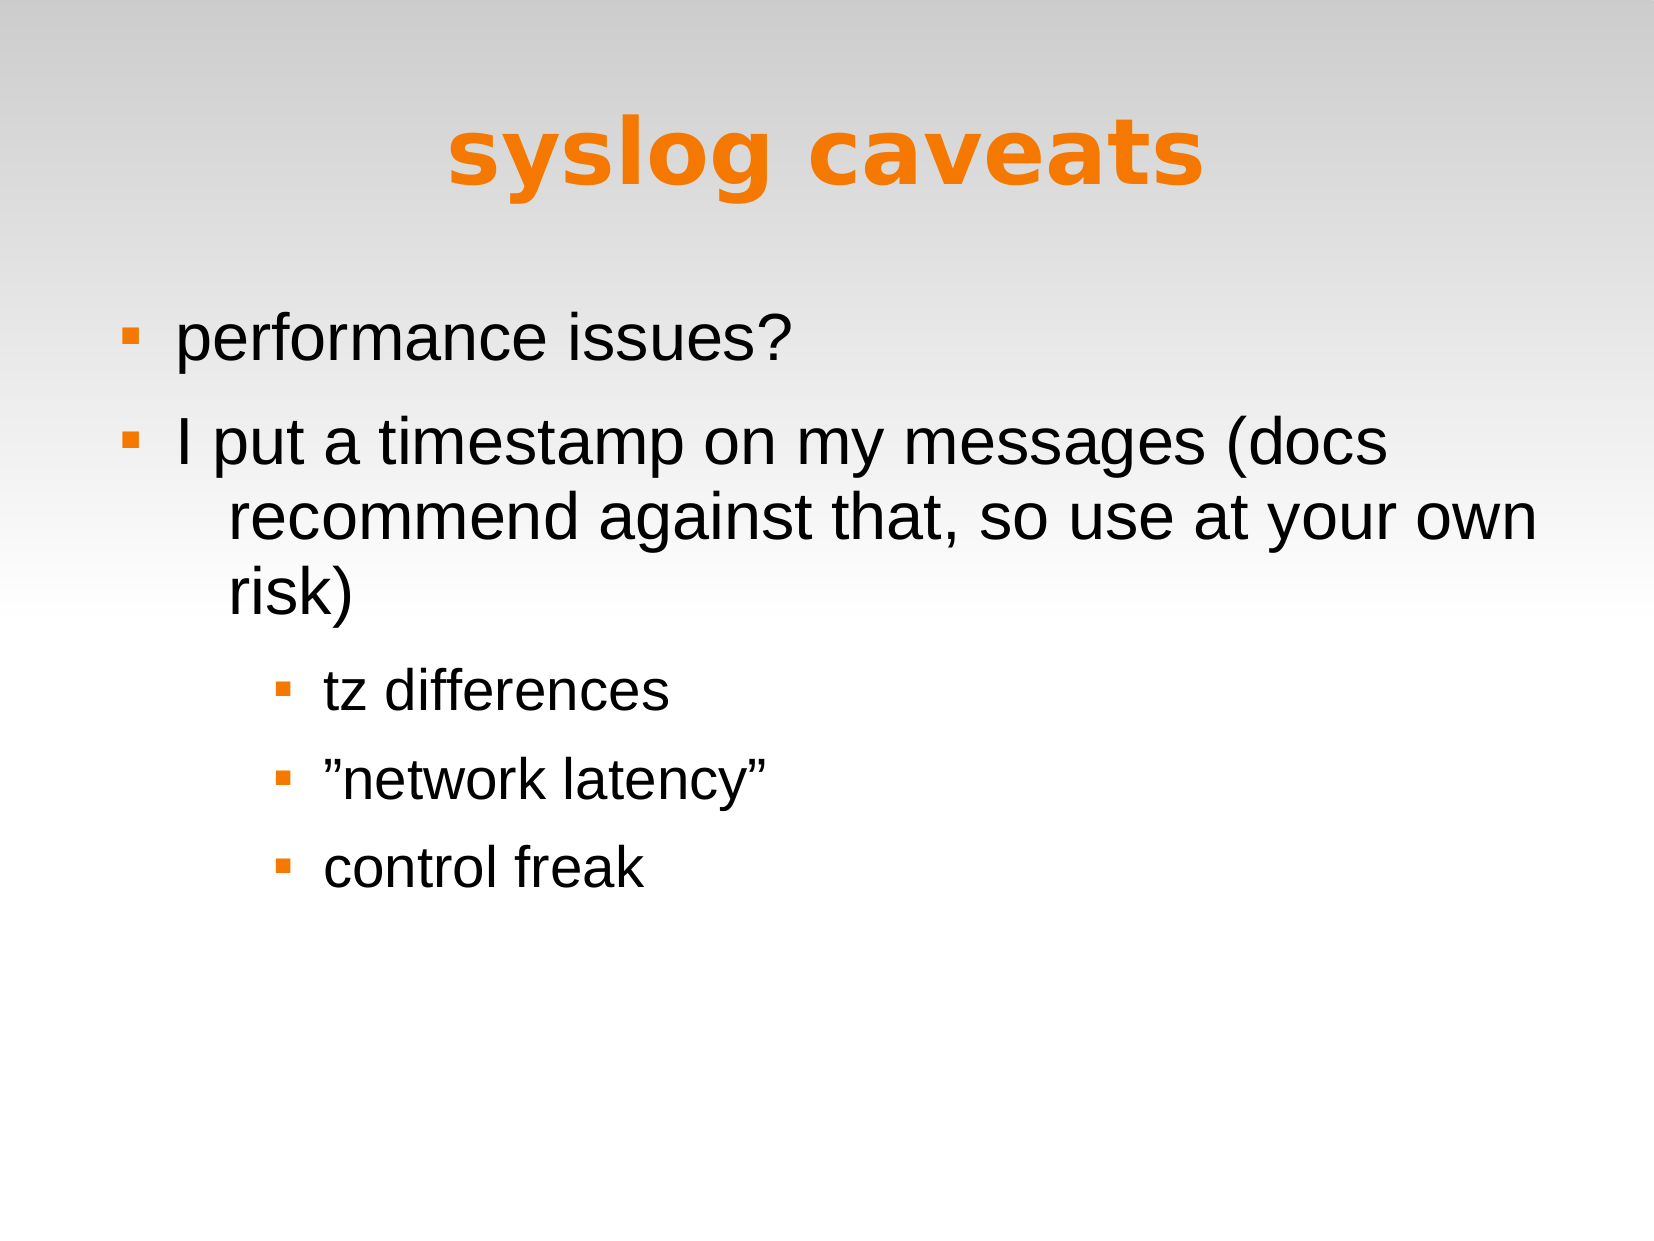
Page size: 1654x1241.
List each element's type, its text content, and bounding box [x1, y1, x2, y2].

list performance issues? I put a timestamp on my messages (docs recommend against that, so use at your own risk) tz differences ”network latency” control freak [86, 300, 1576, 1119]
title syslog caveats [82, 49, 1571, 257]
